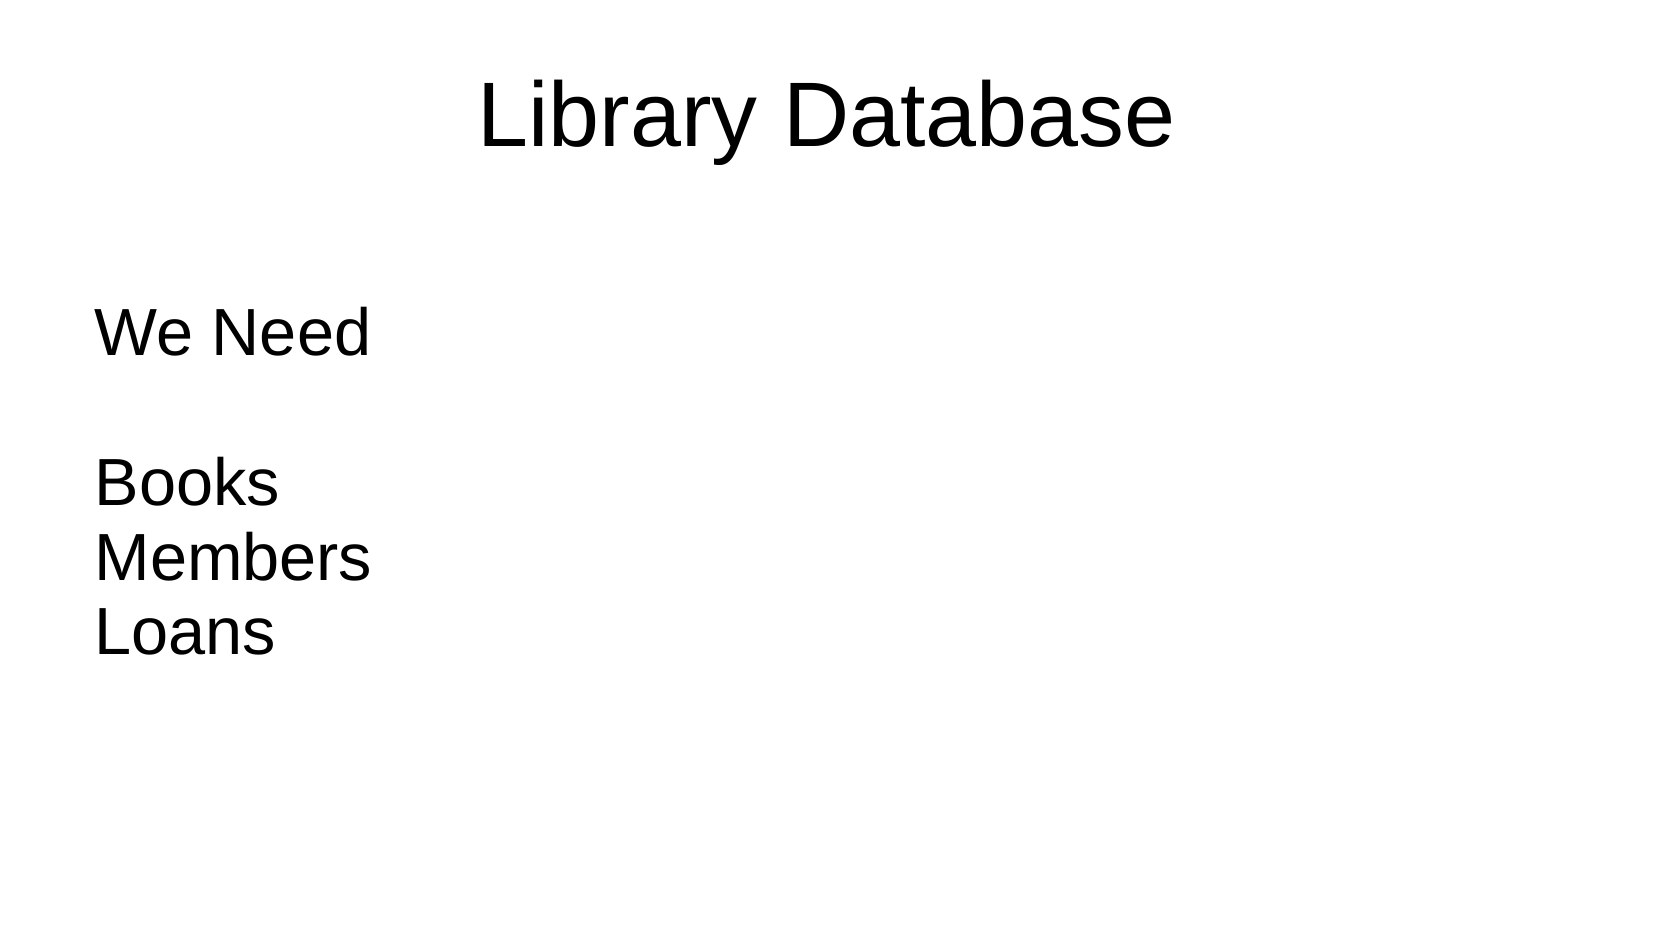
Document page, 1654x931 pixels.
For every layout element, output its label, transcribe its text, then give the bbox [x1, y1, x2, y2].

title Library Database [82, 37, 1571, 193]
subtitle We Need Books Members Loans [94, 212, 1583, 753]
